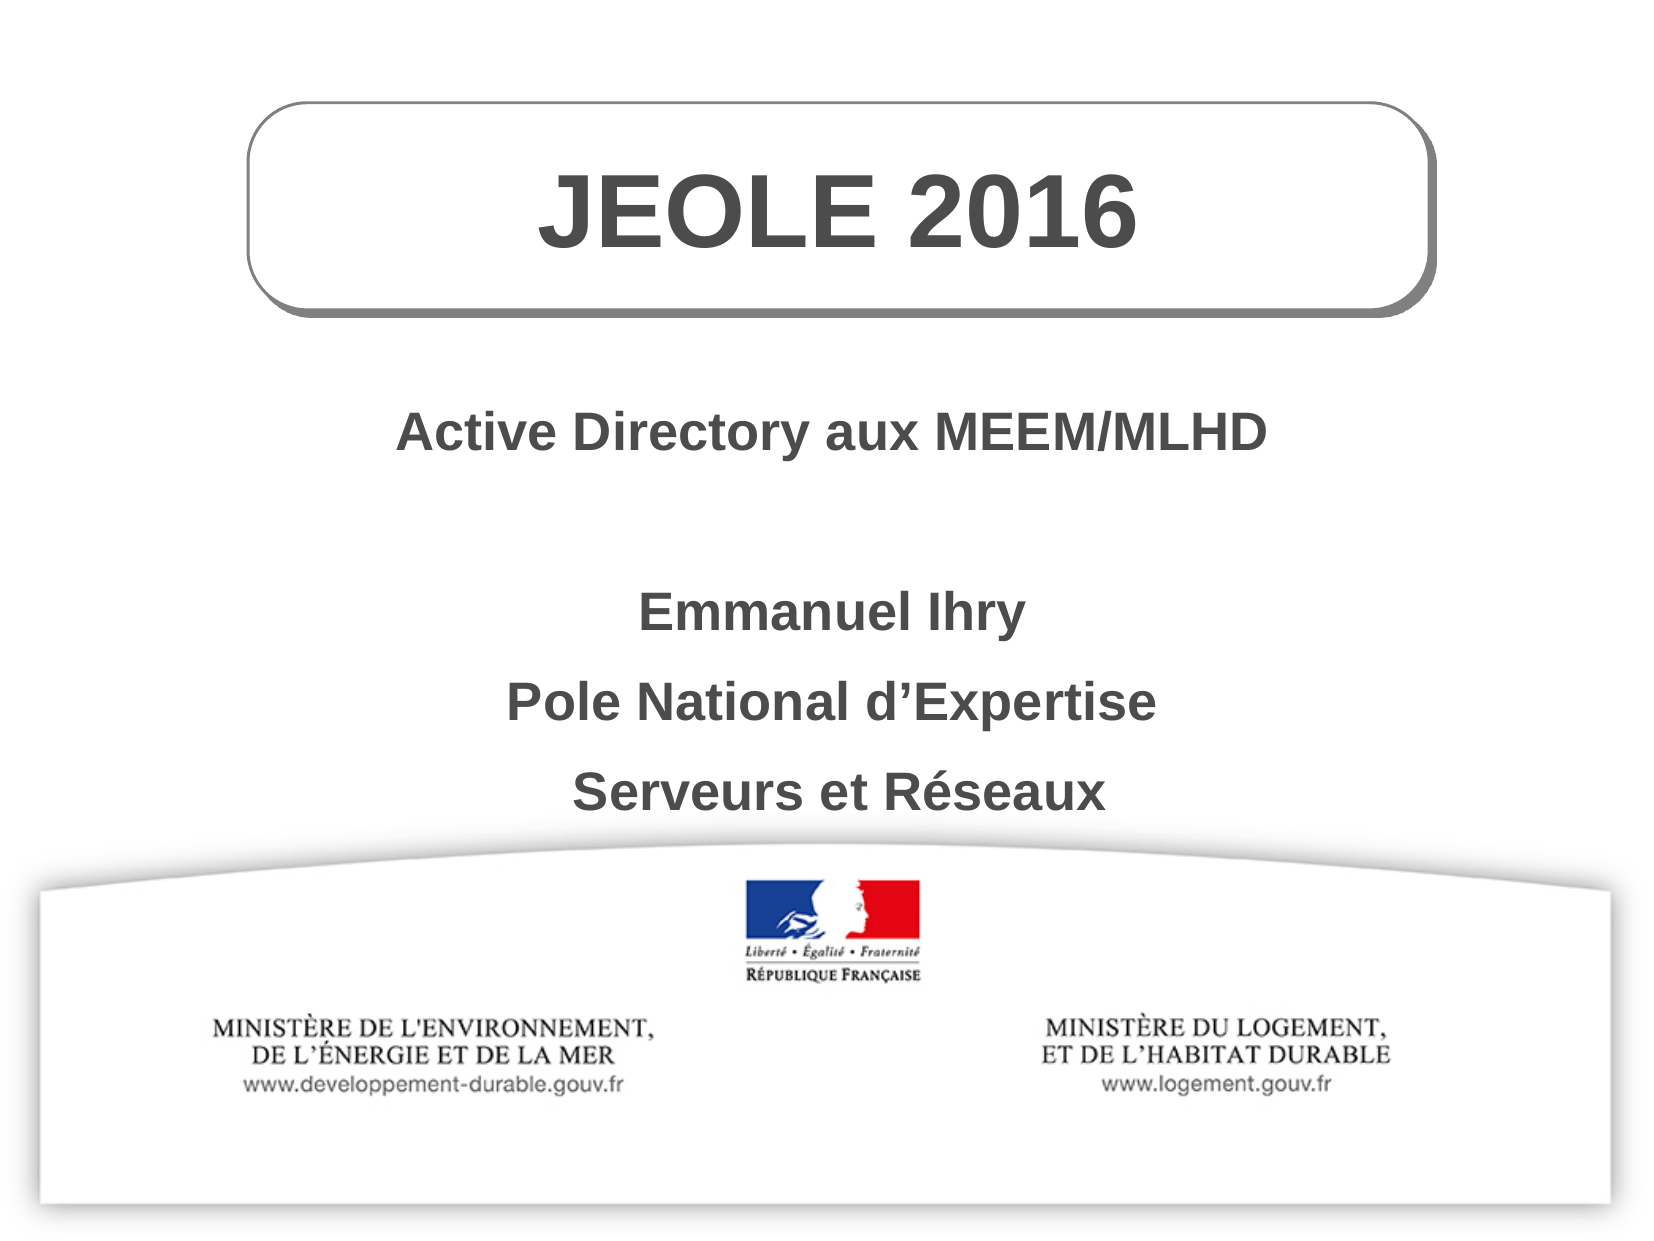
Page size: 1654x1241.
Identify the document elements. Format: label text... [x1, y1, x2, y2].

picture [0, 803, 1654, 1241]
title JEOLE 2016 [248, 102, 1430, 310]
title Titre [615, 49, 1571, 354]
list Active Directory aux MEEM/MLHD Emmanuel Ihry Pole National d’Expertise Serveurs et Réseaux [200, 401, 1465, 1005]
